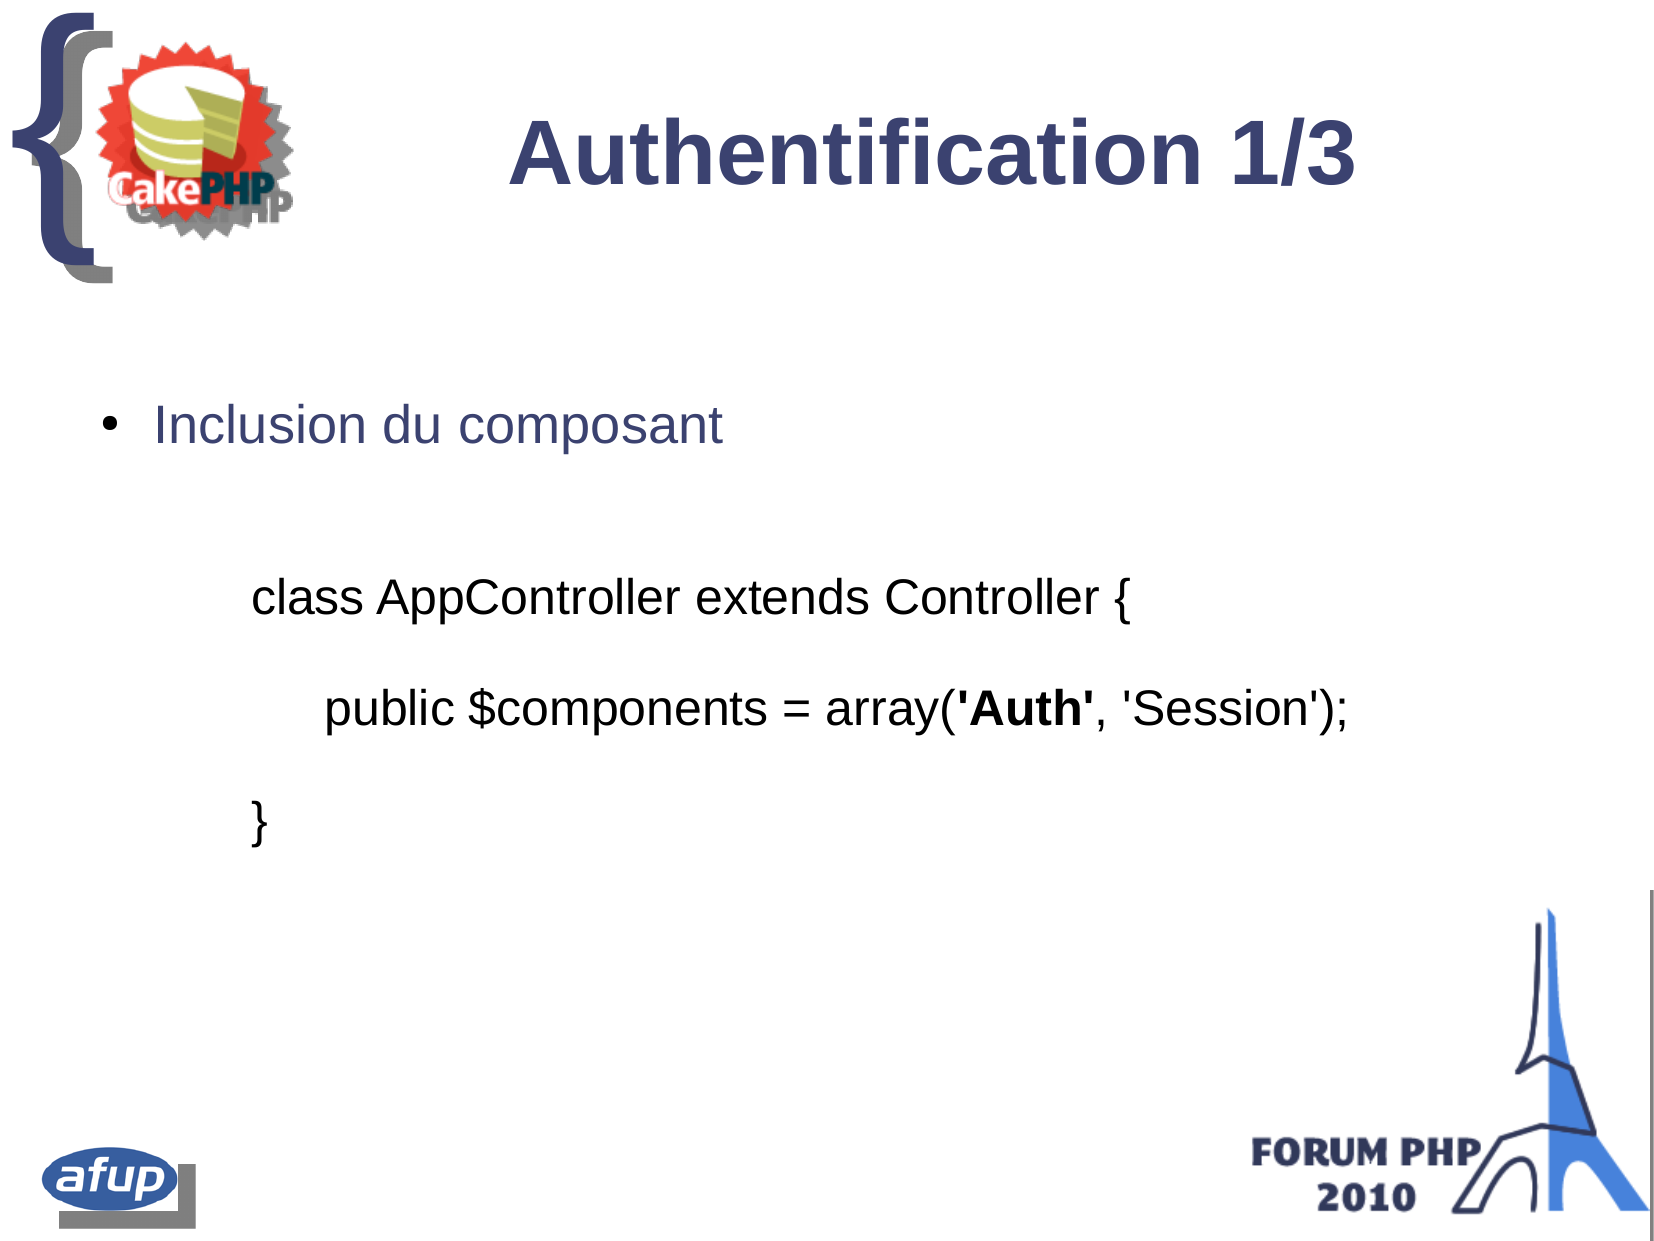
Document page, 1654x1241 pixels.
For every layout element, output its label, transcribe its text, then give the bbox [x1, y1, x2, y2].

picture [41, 1146, 178, 1211]
list Inclusion du composant [82, 290, 1571, 1094]
picture [88, 35, 284, 231]
picture [1240, 872, 1650, 1241]
title Authentification 1/3 [295, 49, 1571, 257]
